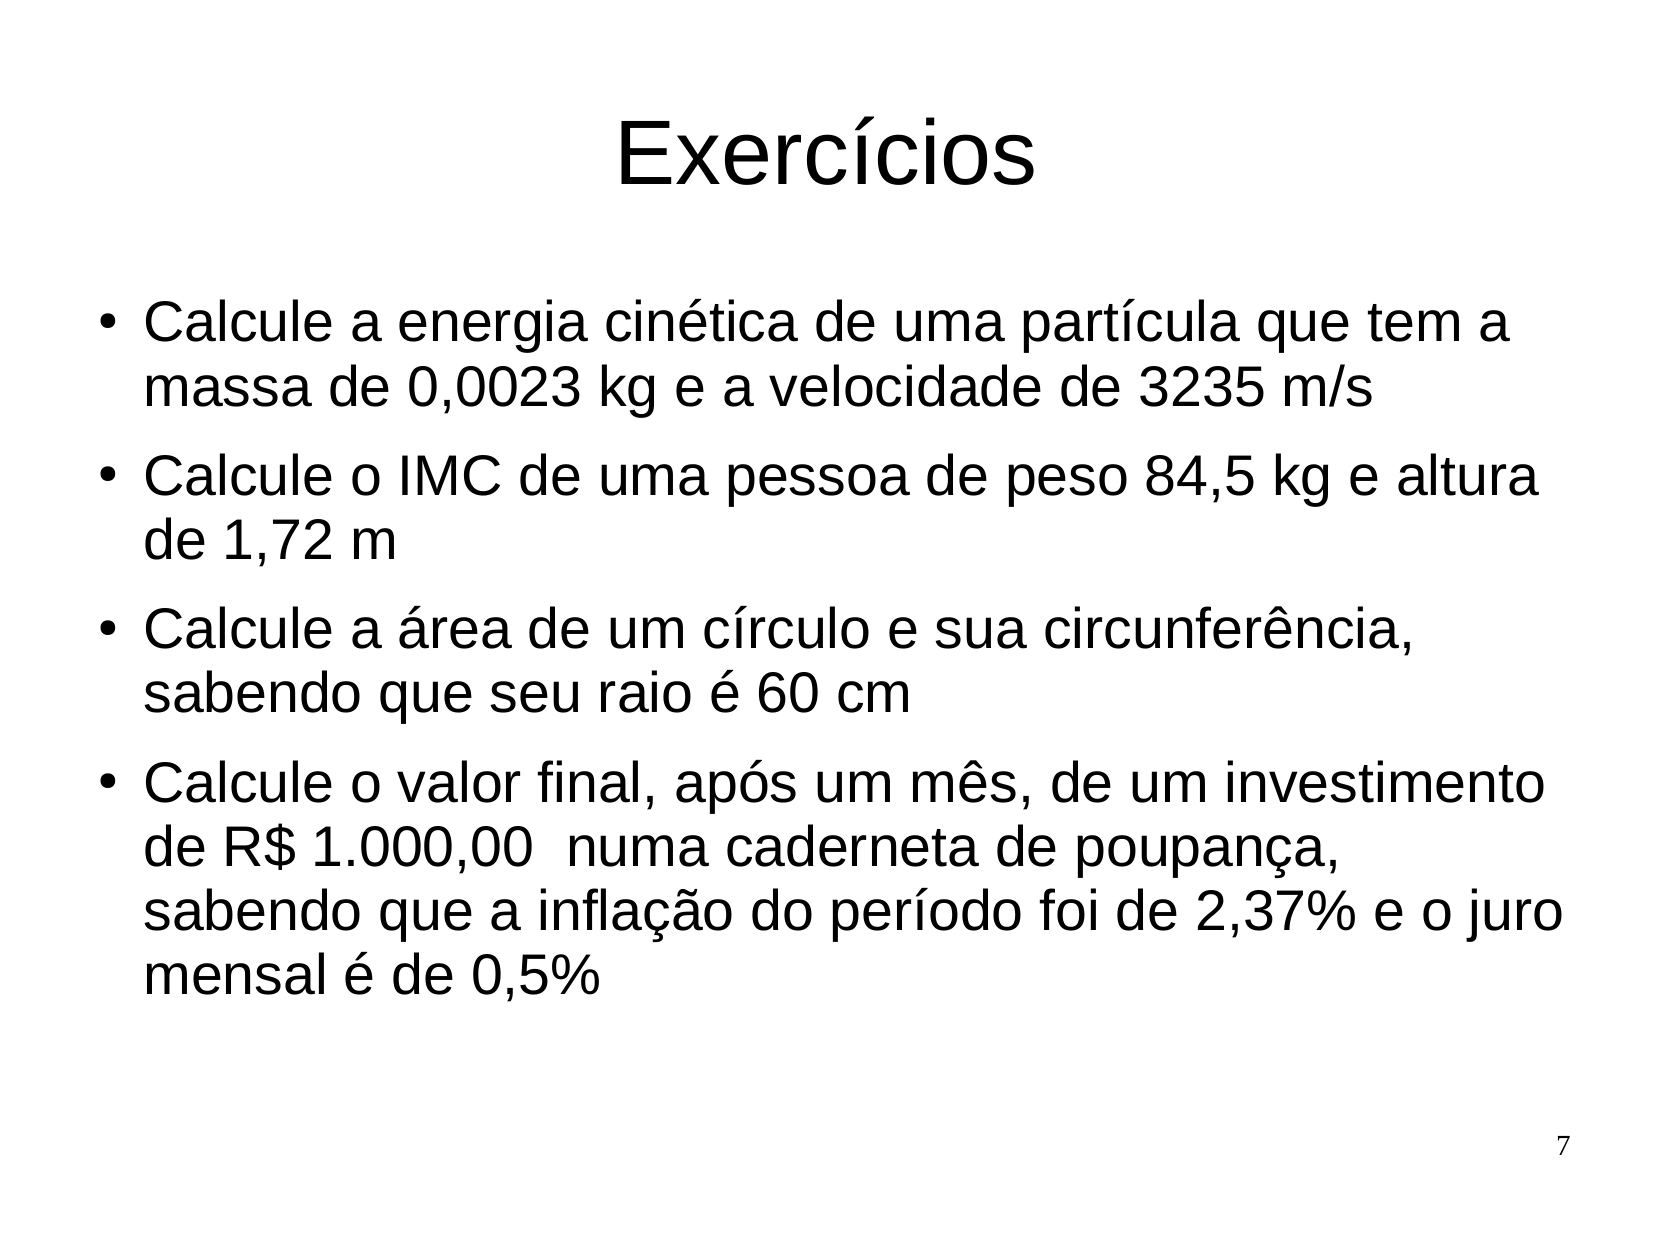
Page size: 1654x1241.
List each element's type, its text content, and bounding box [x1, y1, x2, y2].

title Exercícios [82, 49, 1571, 257]
list Calcule a energia cinética de uma partícula que tem a massa de 0,0023 kg e a velocidade de 3235 m/s Calcule o IMC de uma pessoa de peso 84,5 kg e altura de 1,72 m Calcule a área de um círculo e sua circunferência, sabendo que seu raio é 60 cm Calcule o valor final, após um mês, de um investimento de R$ 1.000,00 numa caderneta de poupança, sabendo que a inflação do período foi de 2,37% e o juro mensal é de 0,5% [82, 290, 1571, 1010]
